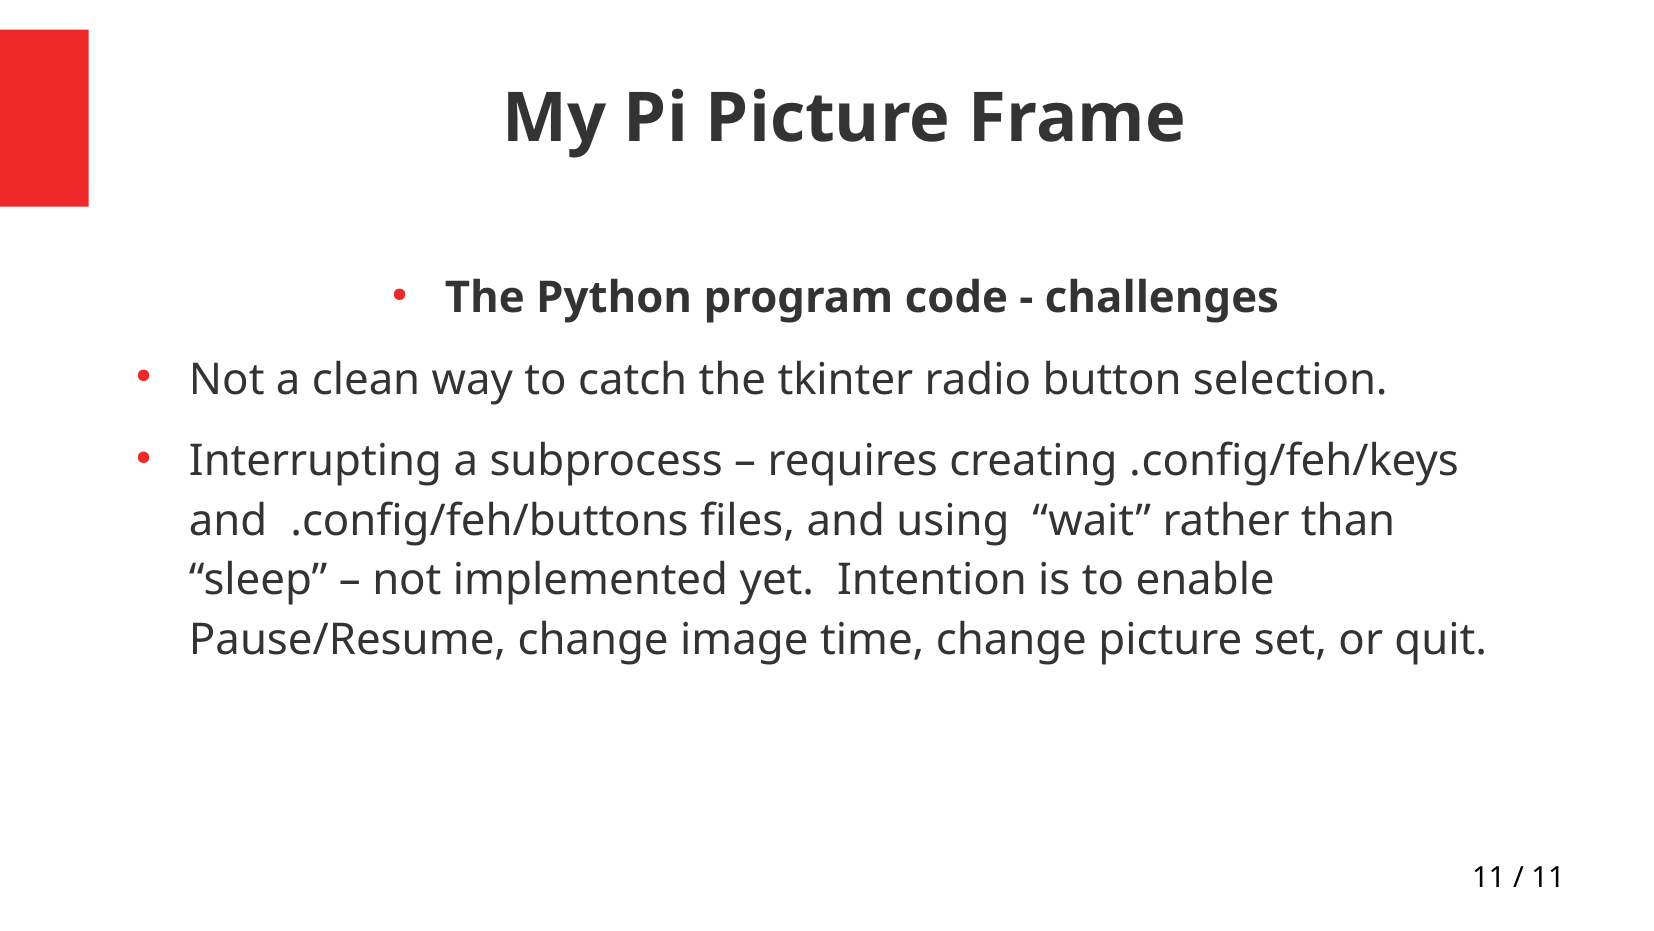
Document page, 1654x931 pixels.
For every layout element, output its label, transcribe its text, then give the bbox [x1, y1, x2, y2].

title My Pi Picture Frame [118, 37, 1571, 193]
list The Python program code - challenges Not a clean way to catch the tkinter radio button selection. Interrupting a subprocess – requires creating .config/feh/keys and .config/feh/buttons files, and using “wait” rather than “sleep” – not implemented yet. Intention is to enable Pause/Resume, change image time, change picture set, or quit. [118, 265, 1536, 806]
